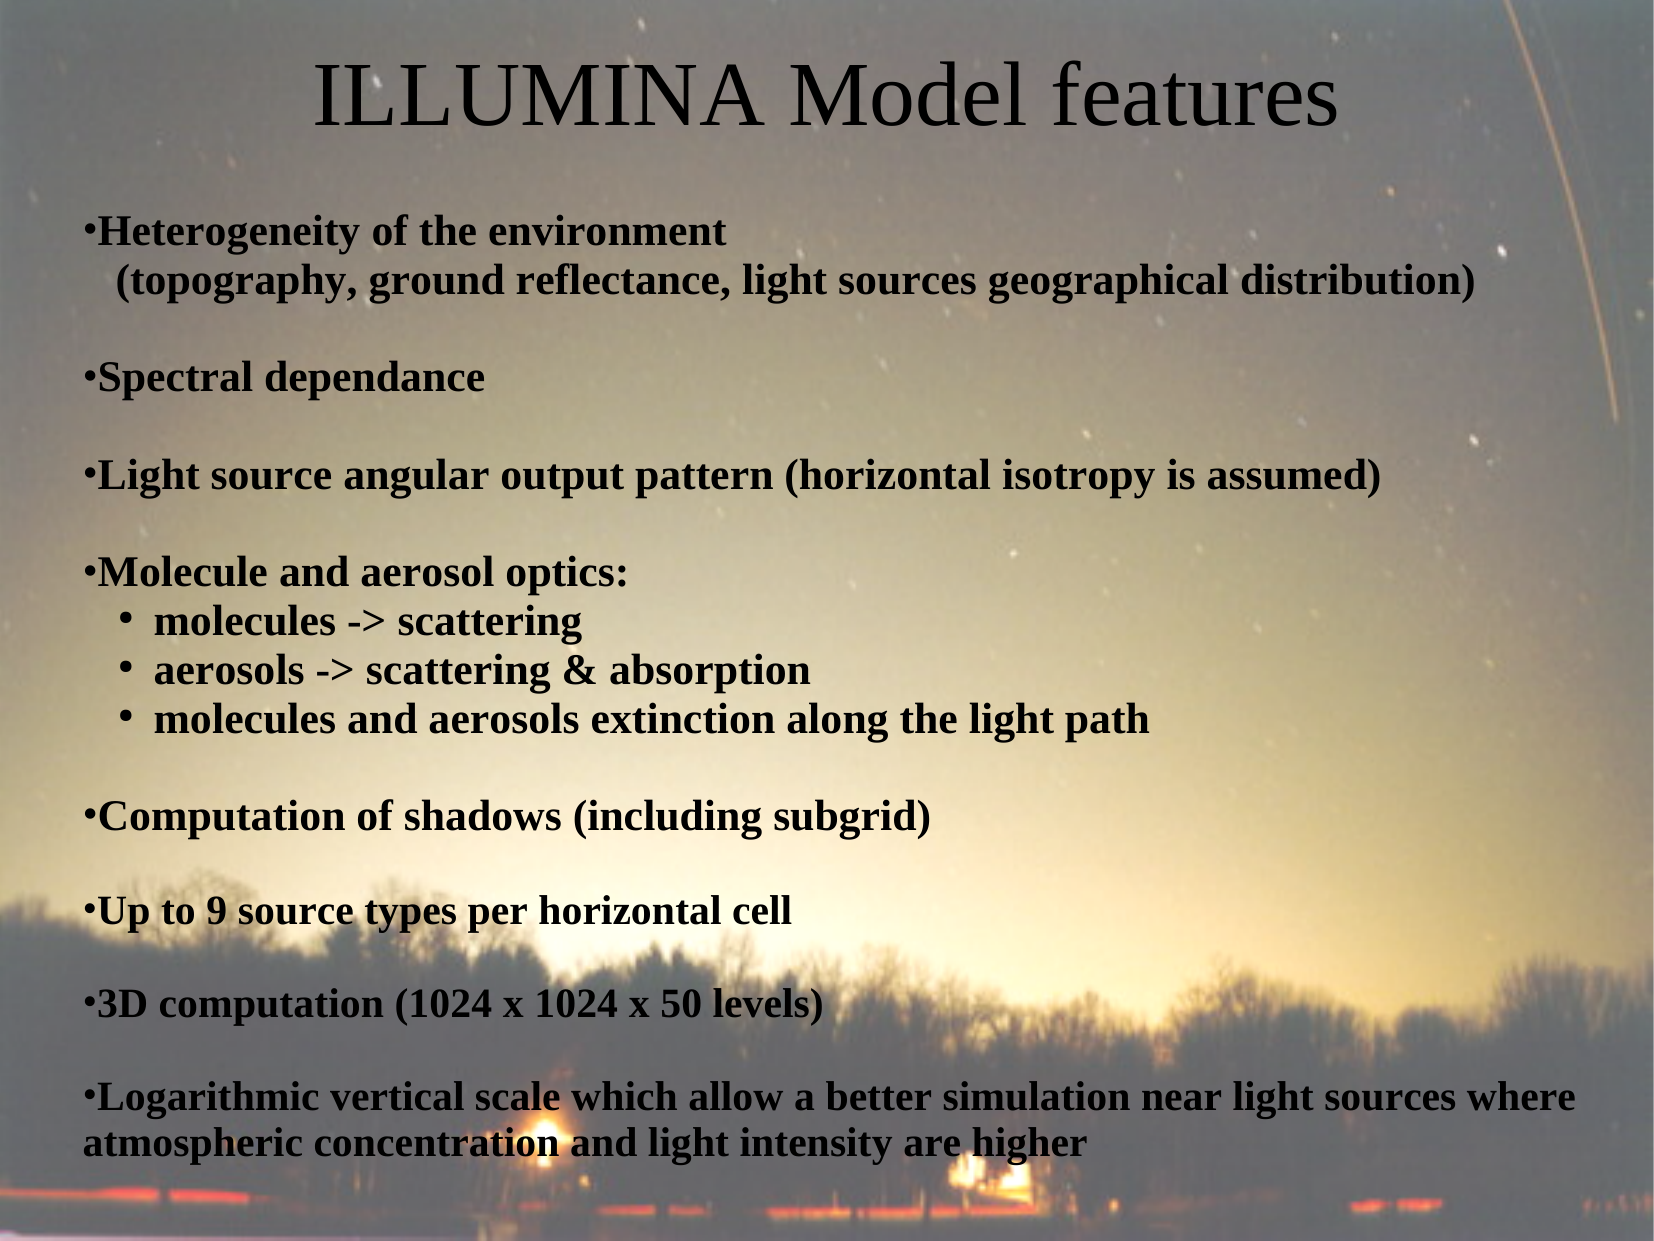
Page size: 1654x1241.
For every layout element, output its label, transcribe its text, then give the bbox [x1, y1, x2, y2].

text_box Heterogeneity of the environment (topography, ground reflectance, light sources geographical distribution) Spectral dependance Light source angular output pattern (horizontal isotropy is assumed) Molecule and aerosol optics: molecules -> scattering aerosols -> scattering & absorption molecules and aerosols extinction along the light path Computation of shadows (including subgrid) Up to 9 source types per horizontal cell 3D computation (1024 x 1024 x 50 levels) Logarithmic vertical scale which allow a better simulation near light sources where atmospheric concentration and light intensity are higher [82, 203, 1654, 1241]
title ILLUMINA Model features [121, 0, 1534, 198]
